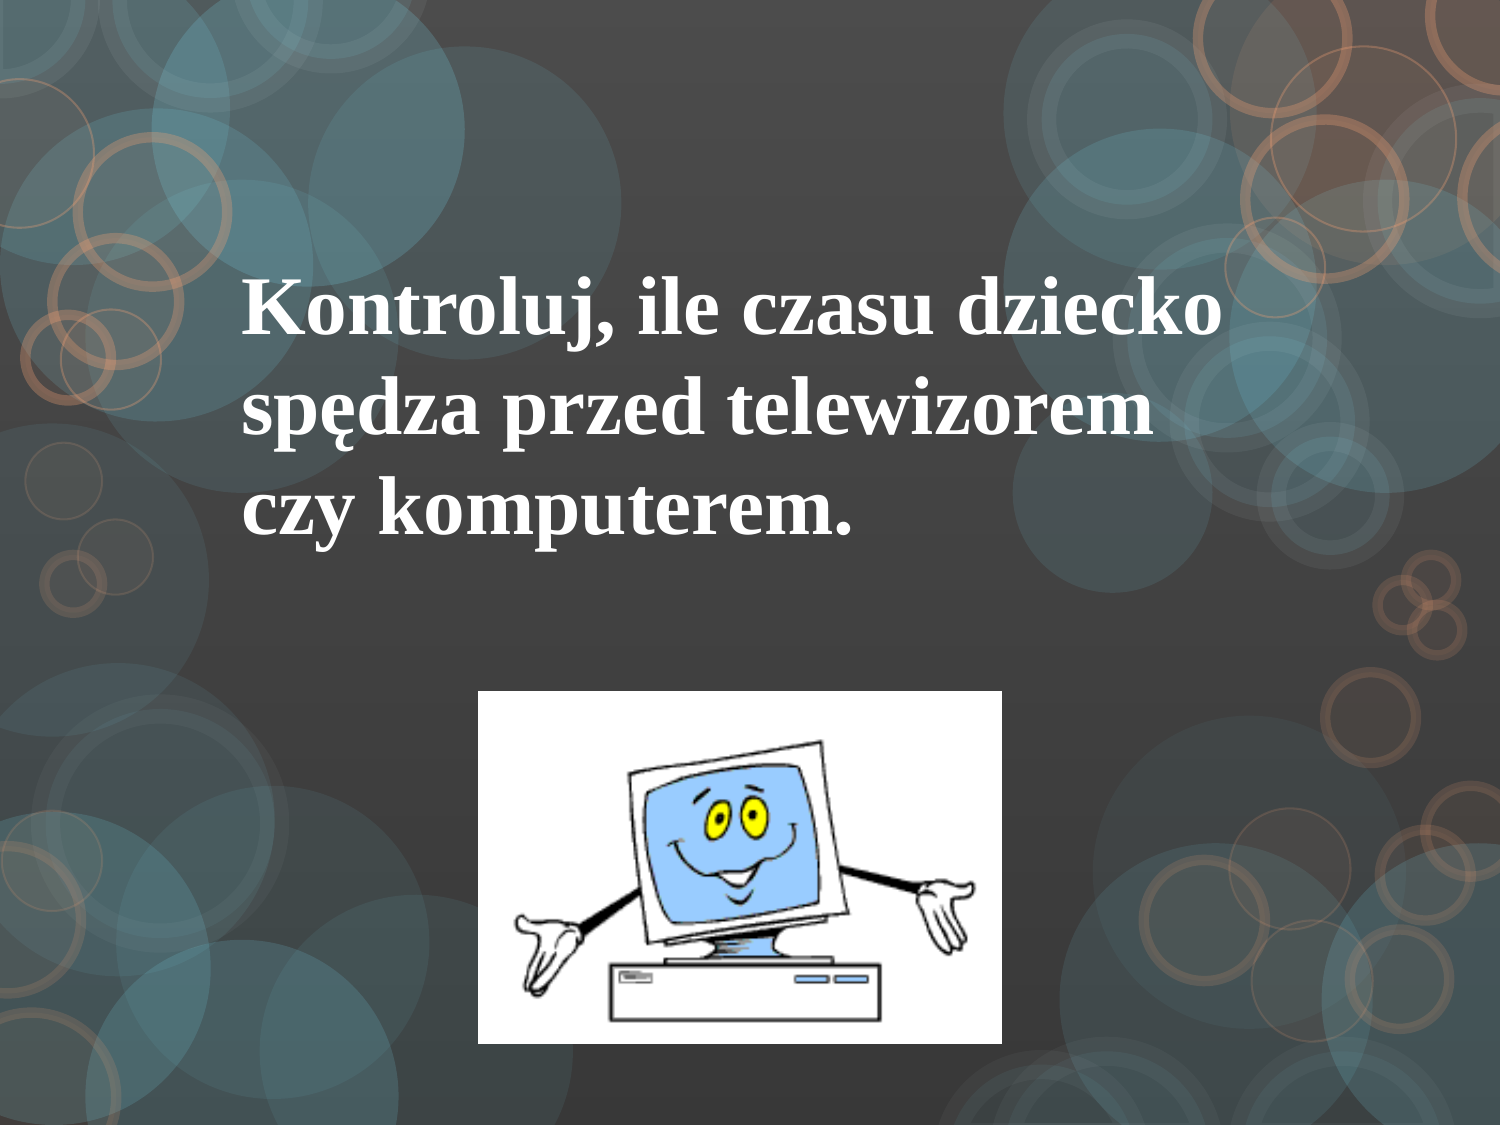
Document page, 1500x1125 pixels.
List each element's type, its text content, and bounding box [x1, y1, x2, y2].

text_box Kontroluj, ile czasu dziecko spędza przed telewizorem czy komputerem. [226, 244, 1254, 559]
picture [478, 691, 1002, 1044]
